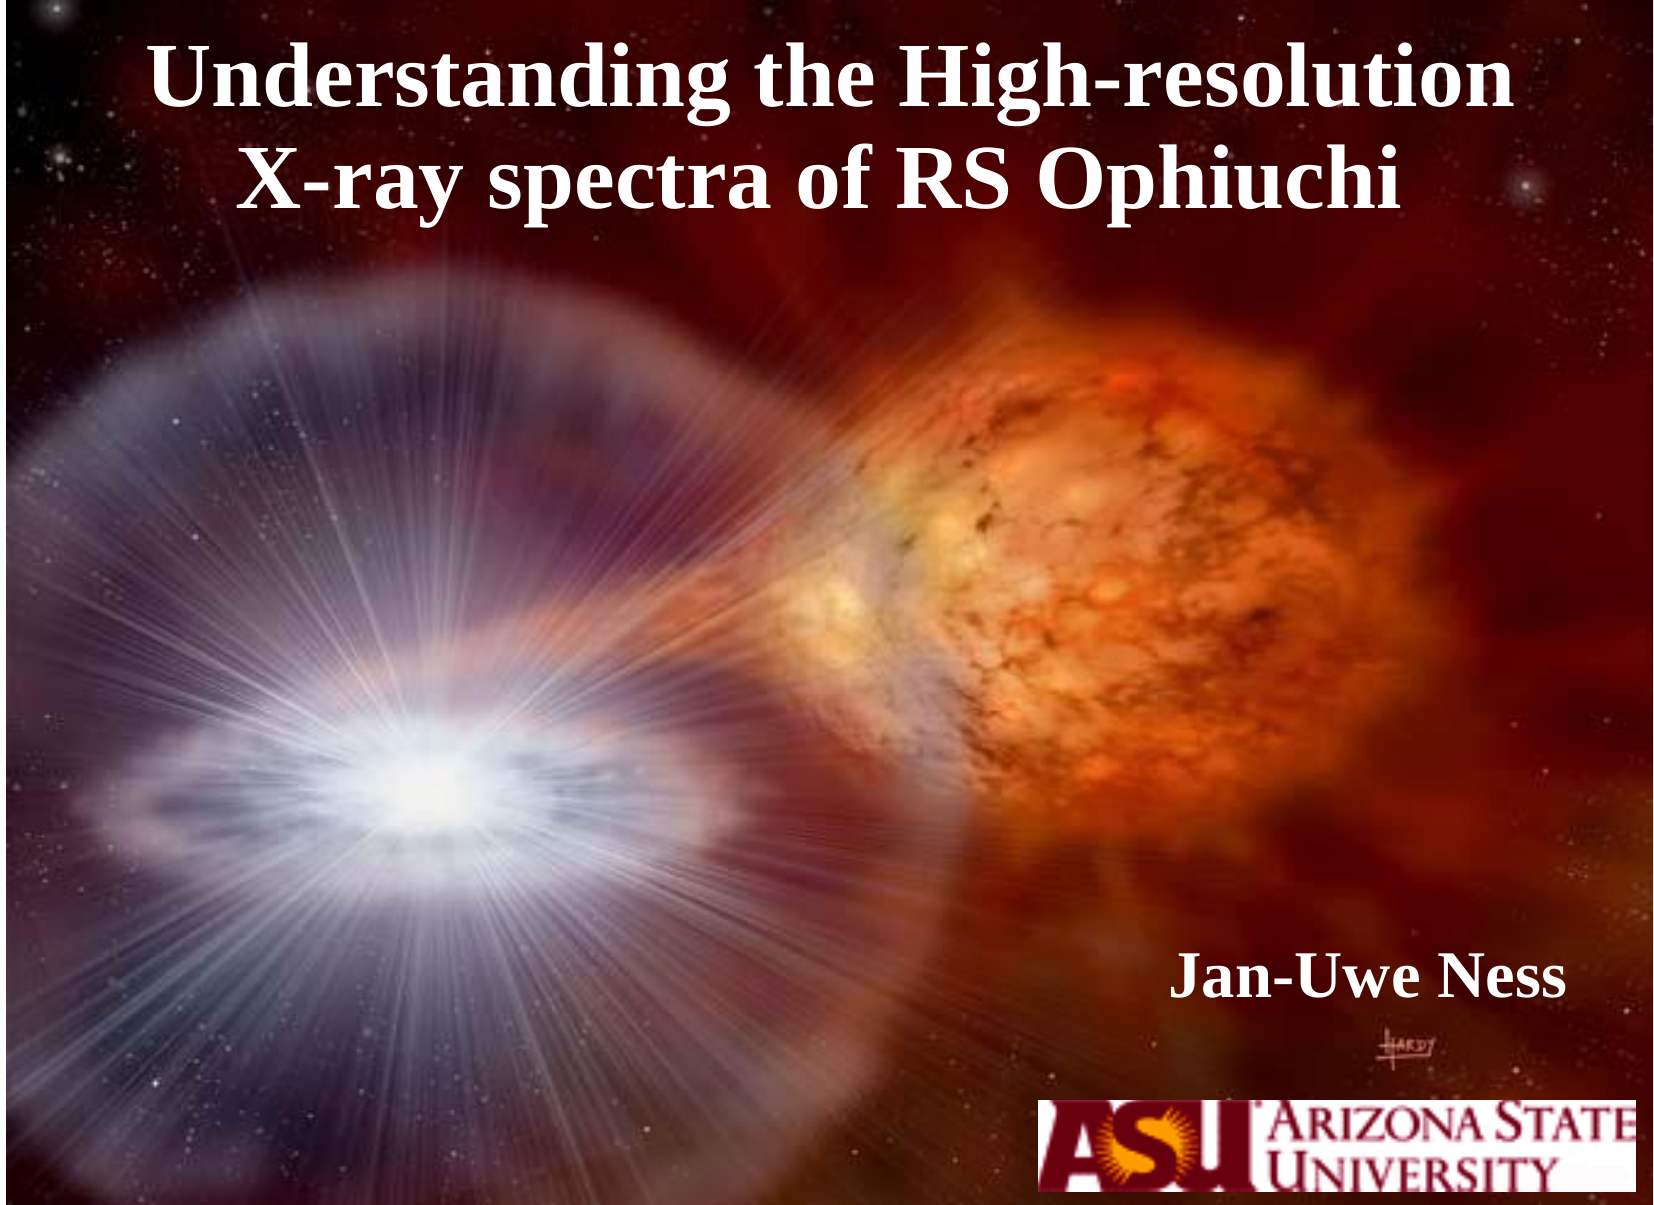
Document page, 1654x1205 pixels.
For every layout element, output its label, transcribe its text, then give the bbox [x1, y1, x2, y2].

text_box Understanding the High-resolution X-ray spectra of RS Ophiuchi [58, 25, 1582, 505]
picture [6, 0, 1654, 1205]
text_box Jan-Uwe Ness [1168, 937, 1619, 1039]
